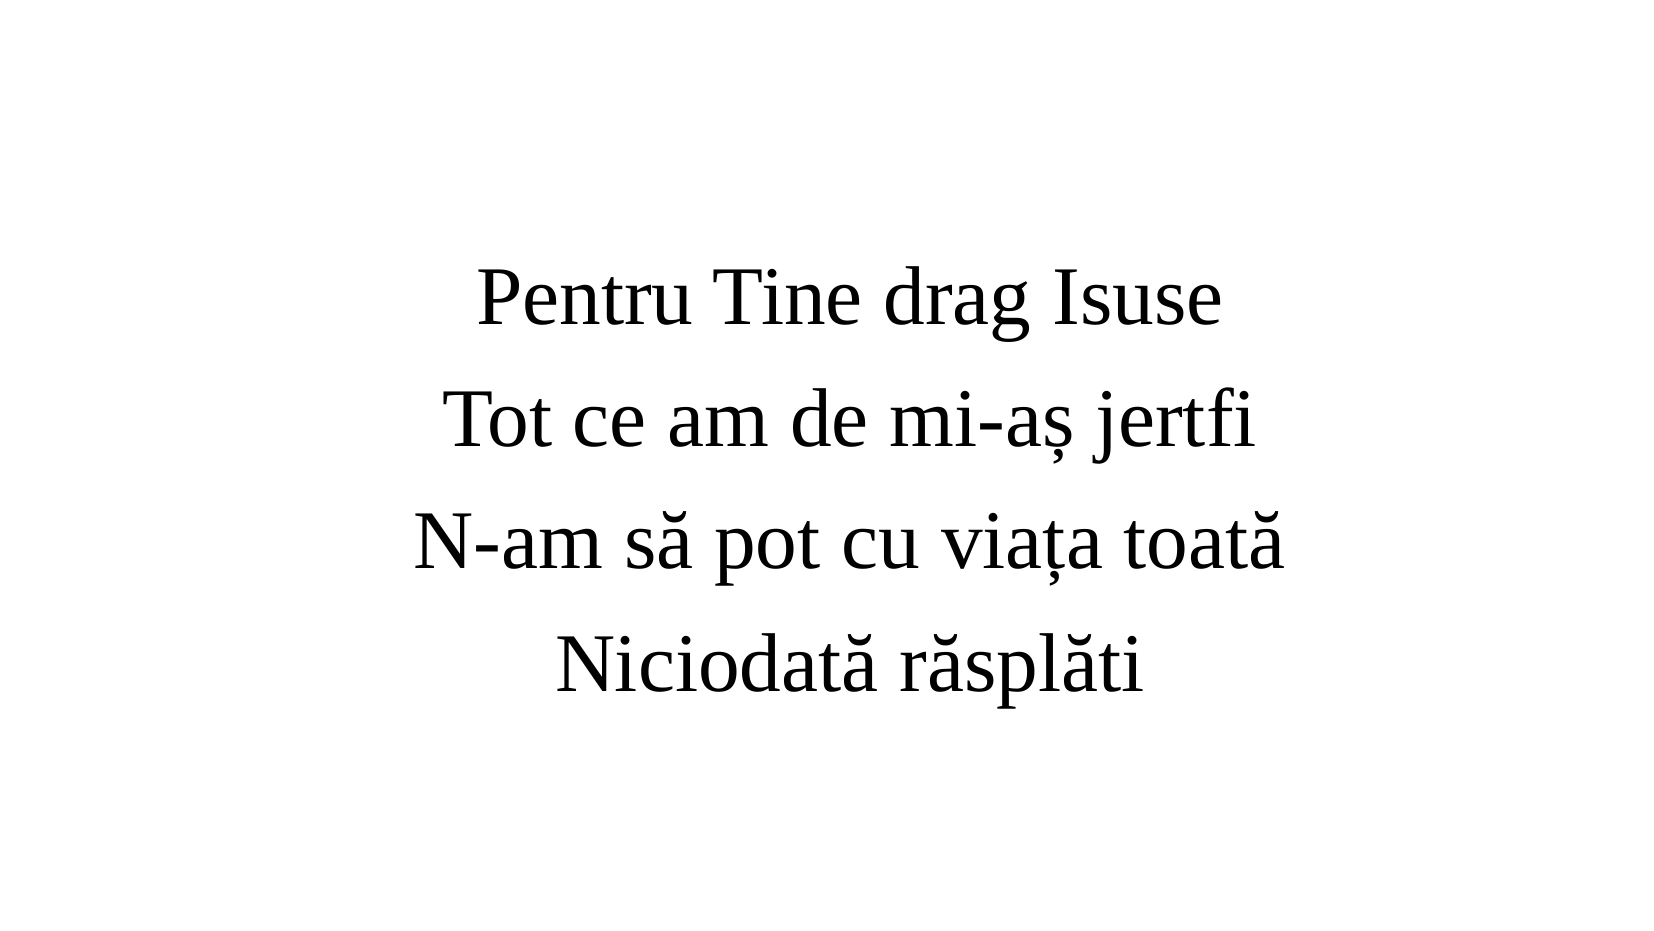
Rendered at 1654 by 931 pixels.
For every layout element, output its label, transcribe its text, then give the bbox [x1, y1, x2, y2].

subtitle Pentru Tine drag Isuse Tot ce am de mi-aș jertfi N-am să pot cu viața toată Niciodată răsplăti [200, 237, 1501, 712]
